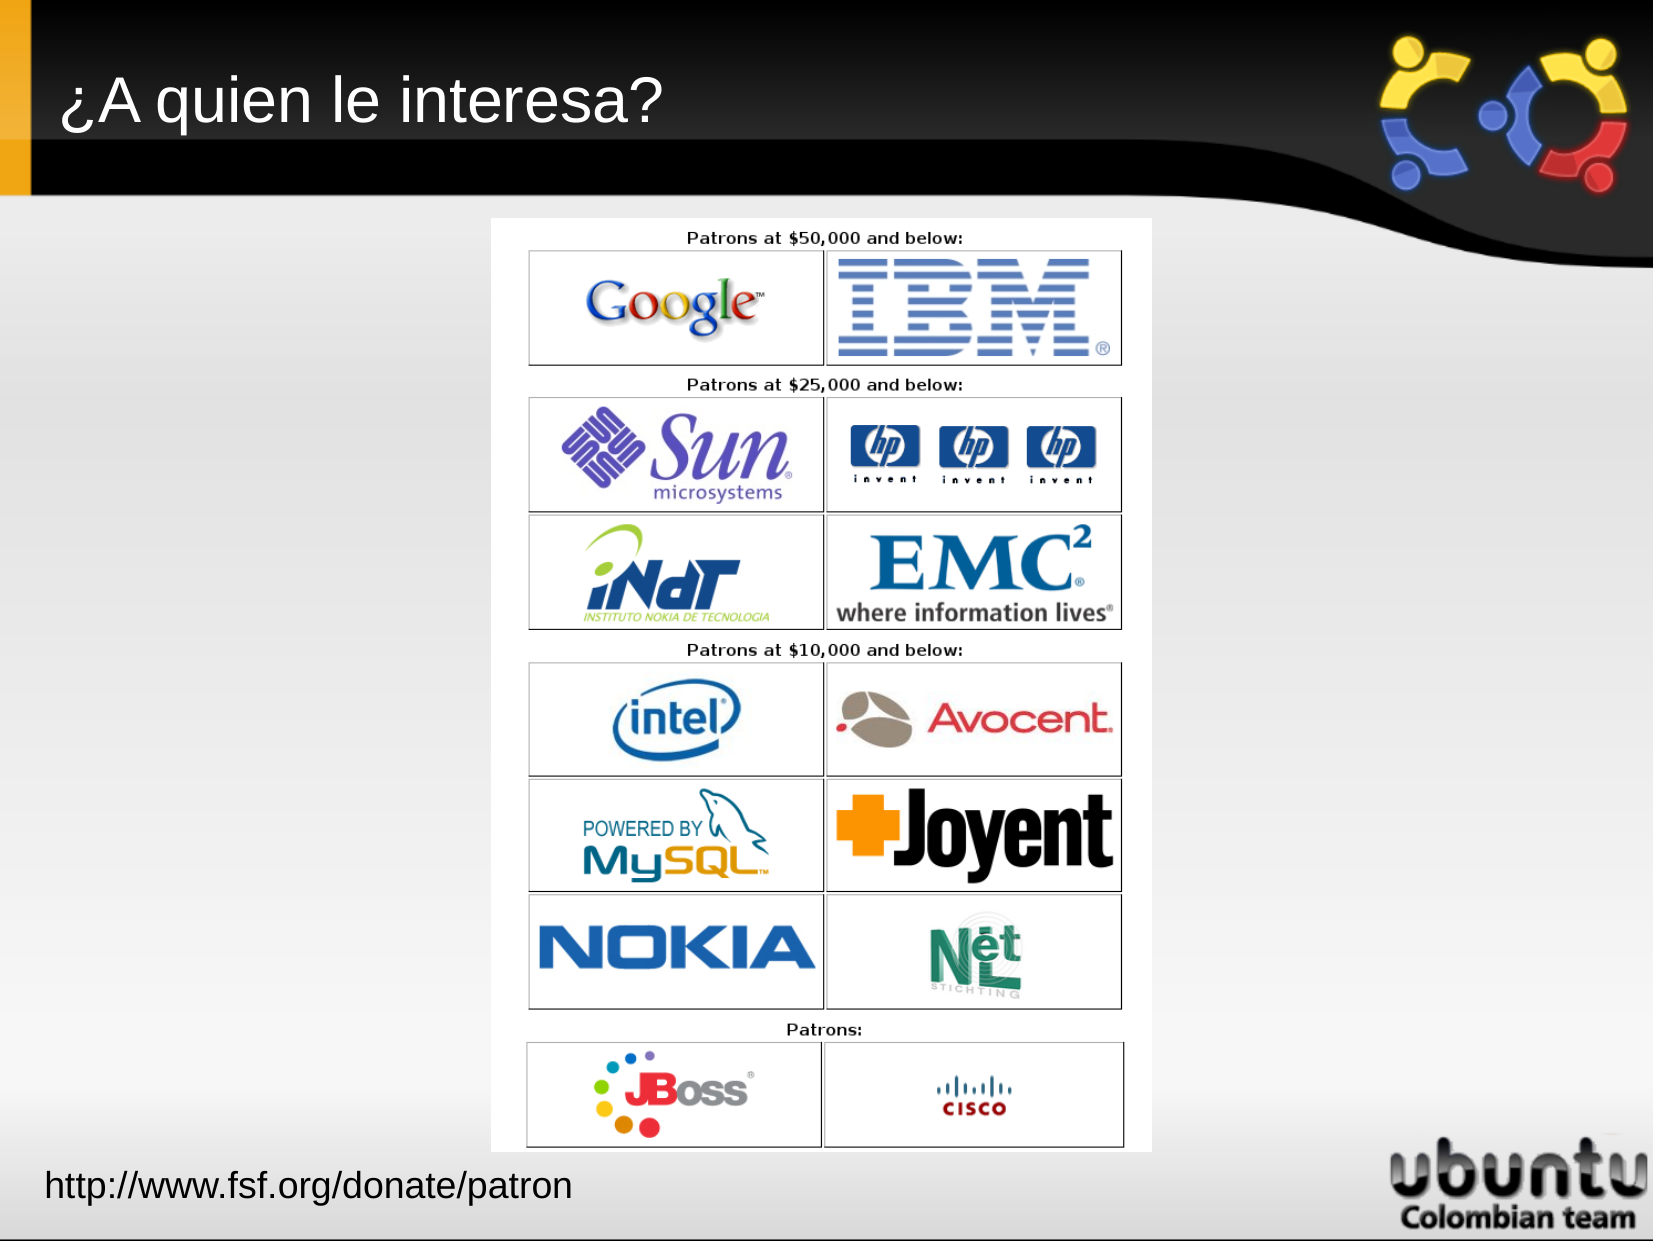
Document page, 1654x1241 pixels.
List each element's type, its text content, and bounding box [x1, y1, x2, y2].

picture [0, 0, 1653, 1241]
title ¿A quien le interesa? [59, 48, 1376, 153]
text_box http://www.fsf.org/donate/patron [29, 1157, 680, 1215]
